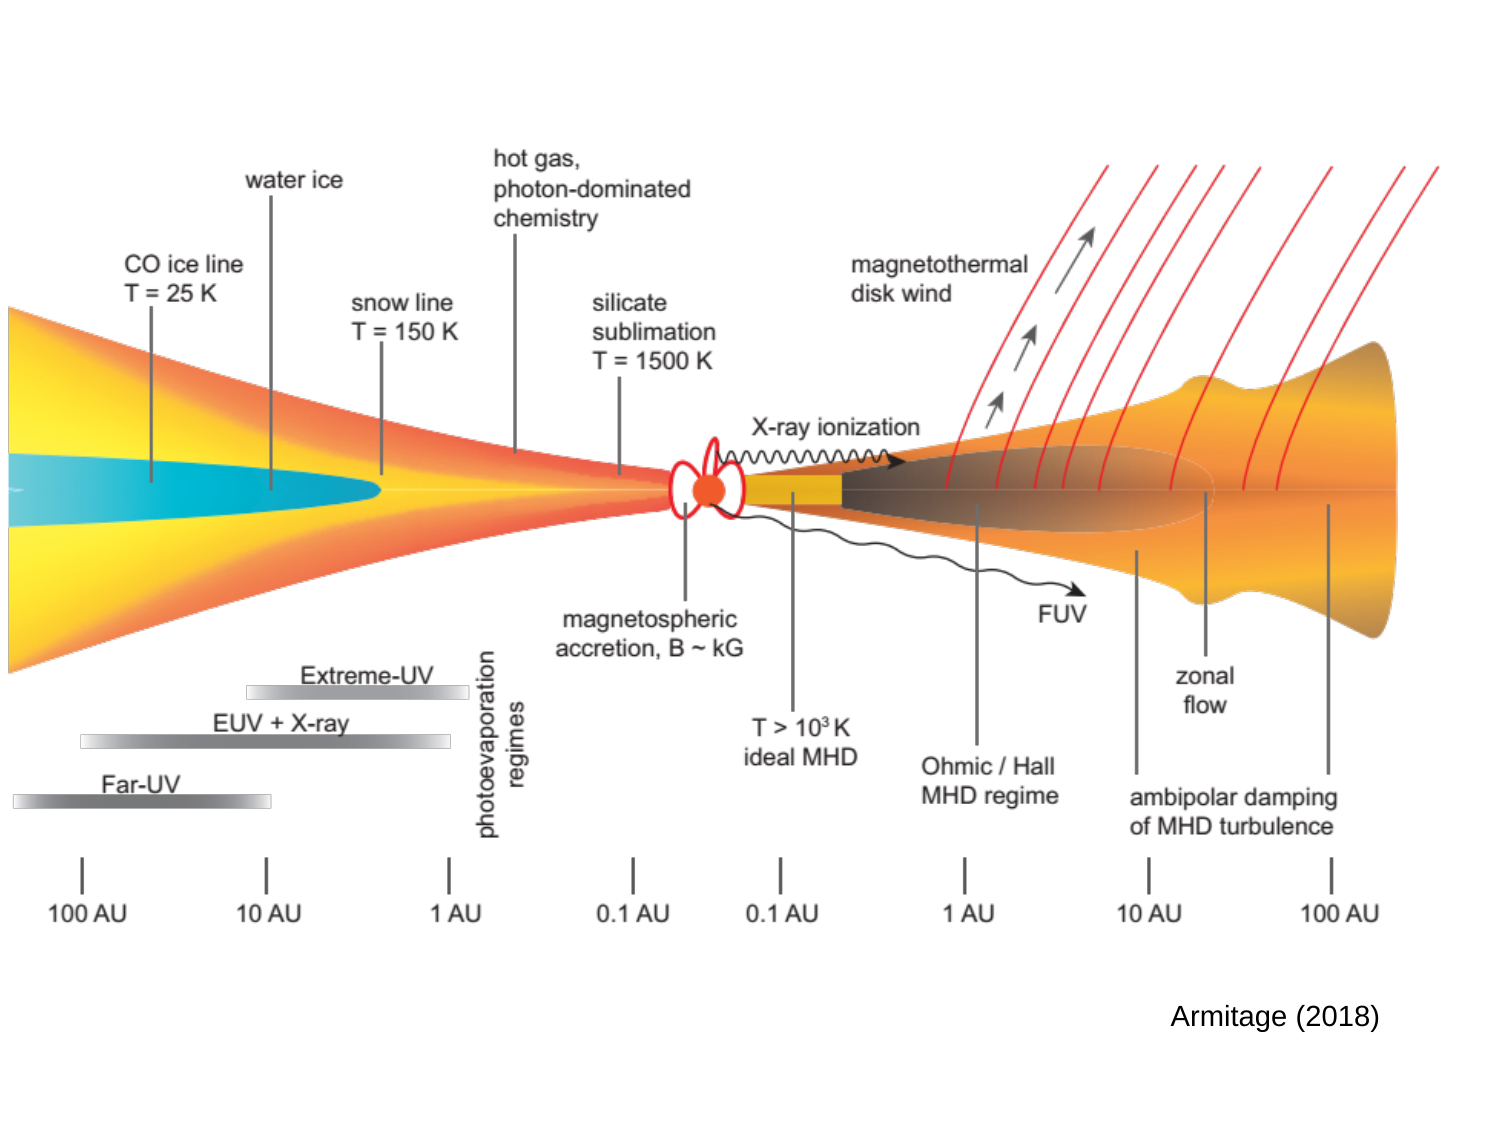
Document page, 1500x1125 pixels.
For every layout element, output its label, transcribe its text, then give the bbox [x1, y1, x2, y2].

picture [0, 136, 1473, 956]
text_box Armitage (2018) [855, 990, 1396, 1040]
